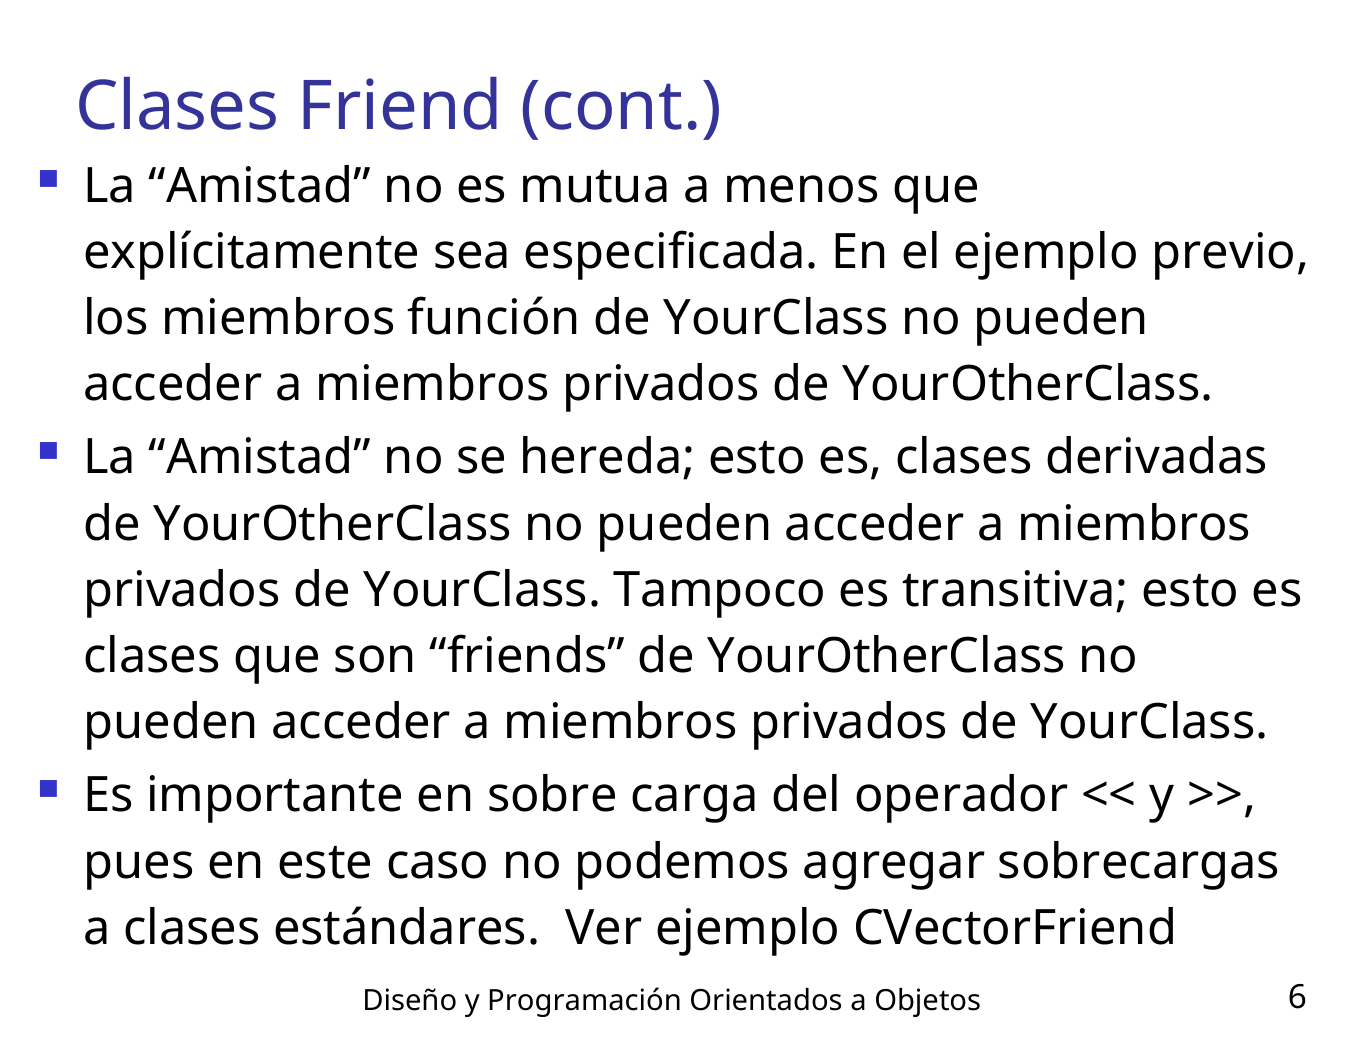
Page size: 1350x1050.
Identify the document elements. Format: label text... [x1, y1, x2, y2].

list La “Amistad” no es mutua a menos que explícitamente sea especificada. En el ejemplo previo, los miembros función de YourClass no pueden acceder a miembros privados de YourOtherClass. La “Amistad” no se hereda; esto es, clases derivadas de YourOtherClass no pueden acceder a miembros privados de YourClass. Tampoco es transitiva; esto es clases que son “friends” de YourOtherClass no pueden acceder a miembros privados de YourClass. Es importante en sobre carga del operador << y >>, pues en este caso no podemos agregar sobrecargas a clases estándares. Ver ejemplo CVectorFriend [37, 149, 1316, 976]
title Clases Friend (cont.)‏ [75, 23, 1319, 175]
